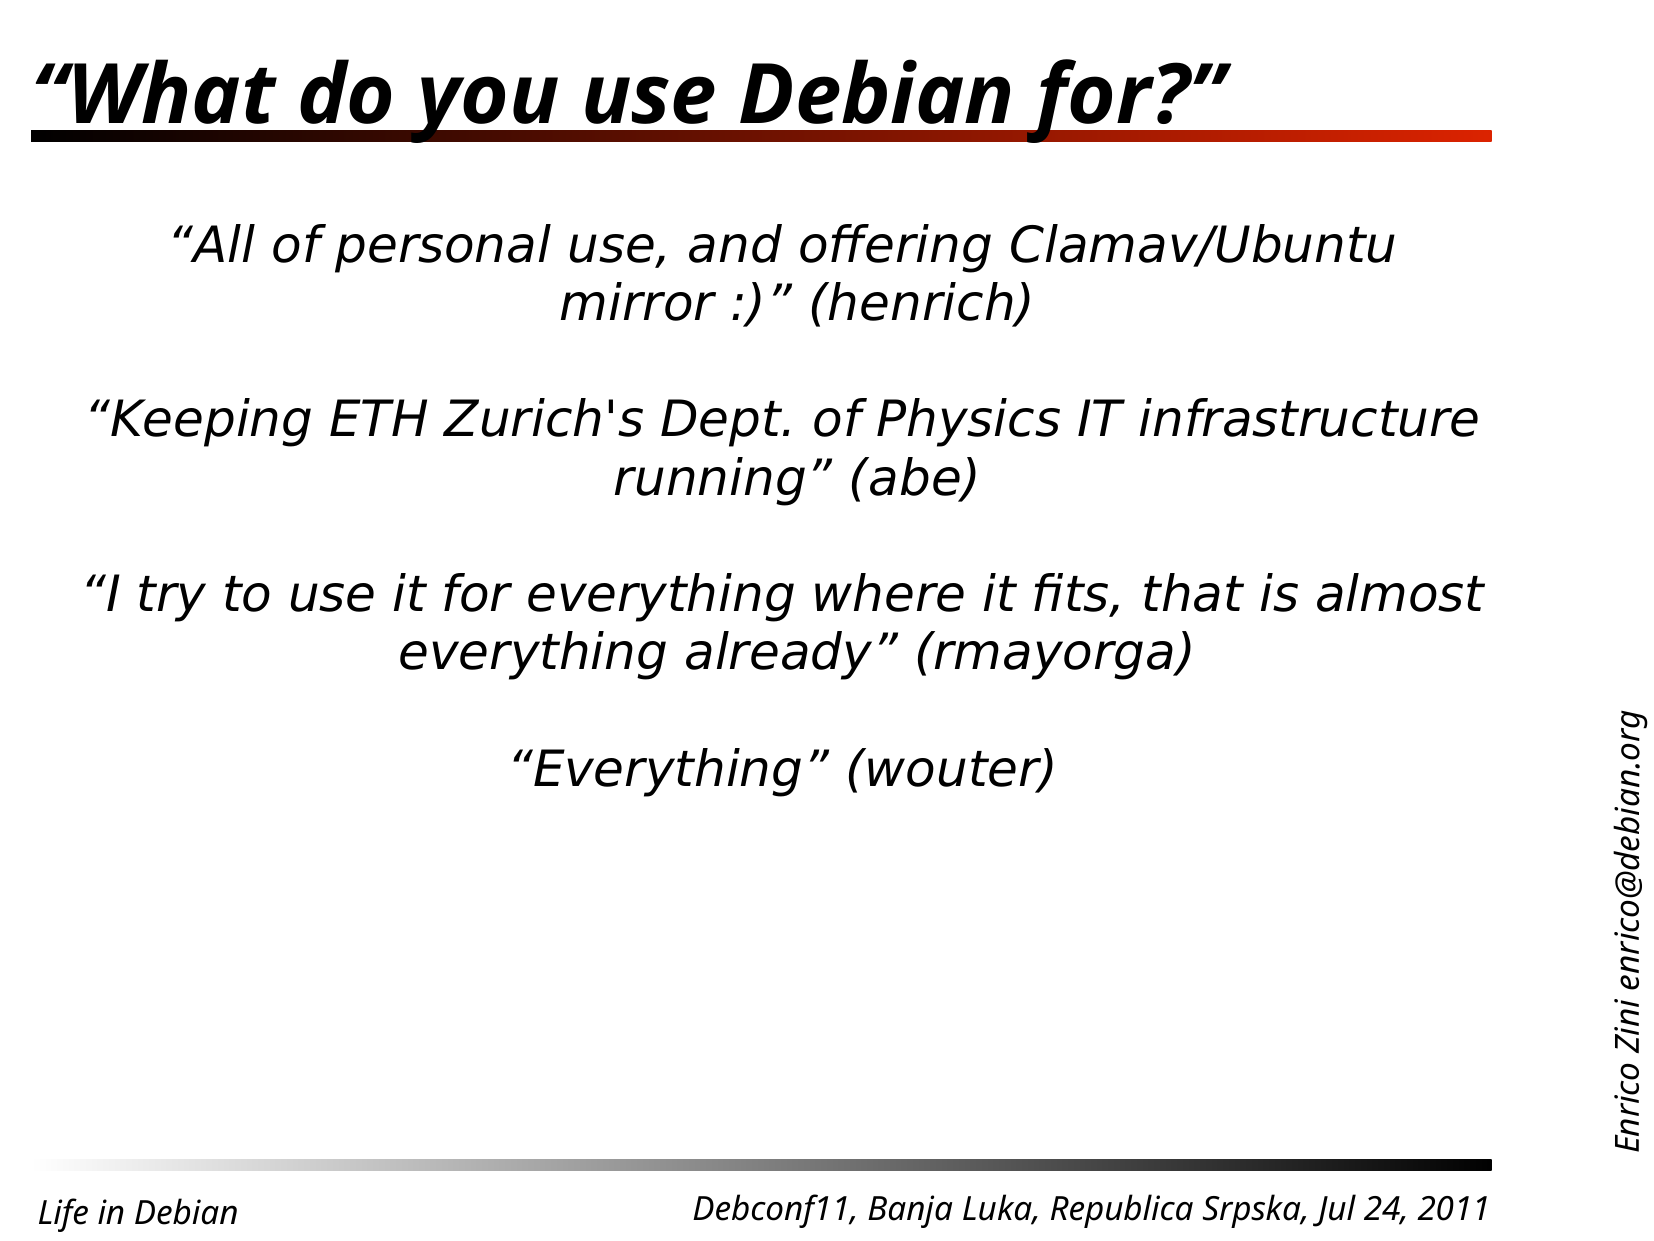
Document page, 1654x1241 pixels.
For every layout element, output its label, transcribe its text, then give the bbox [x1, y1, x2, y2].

text_box “All of personal use, and offering Clamav/Ubuntu mirror :)” (henrich) “Keeping ETH Zurich's Dept. of Physics IT infrastructure running” (abe) “I try to use it for everything where it fits, that is almost everything already” (rmayorga) “Everything” (wouter) [30, 215, 1507, 1089]
text_box “What do you use Debian for?” [31, 34, 1438, 168]
